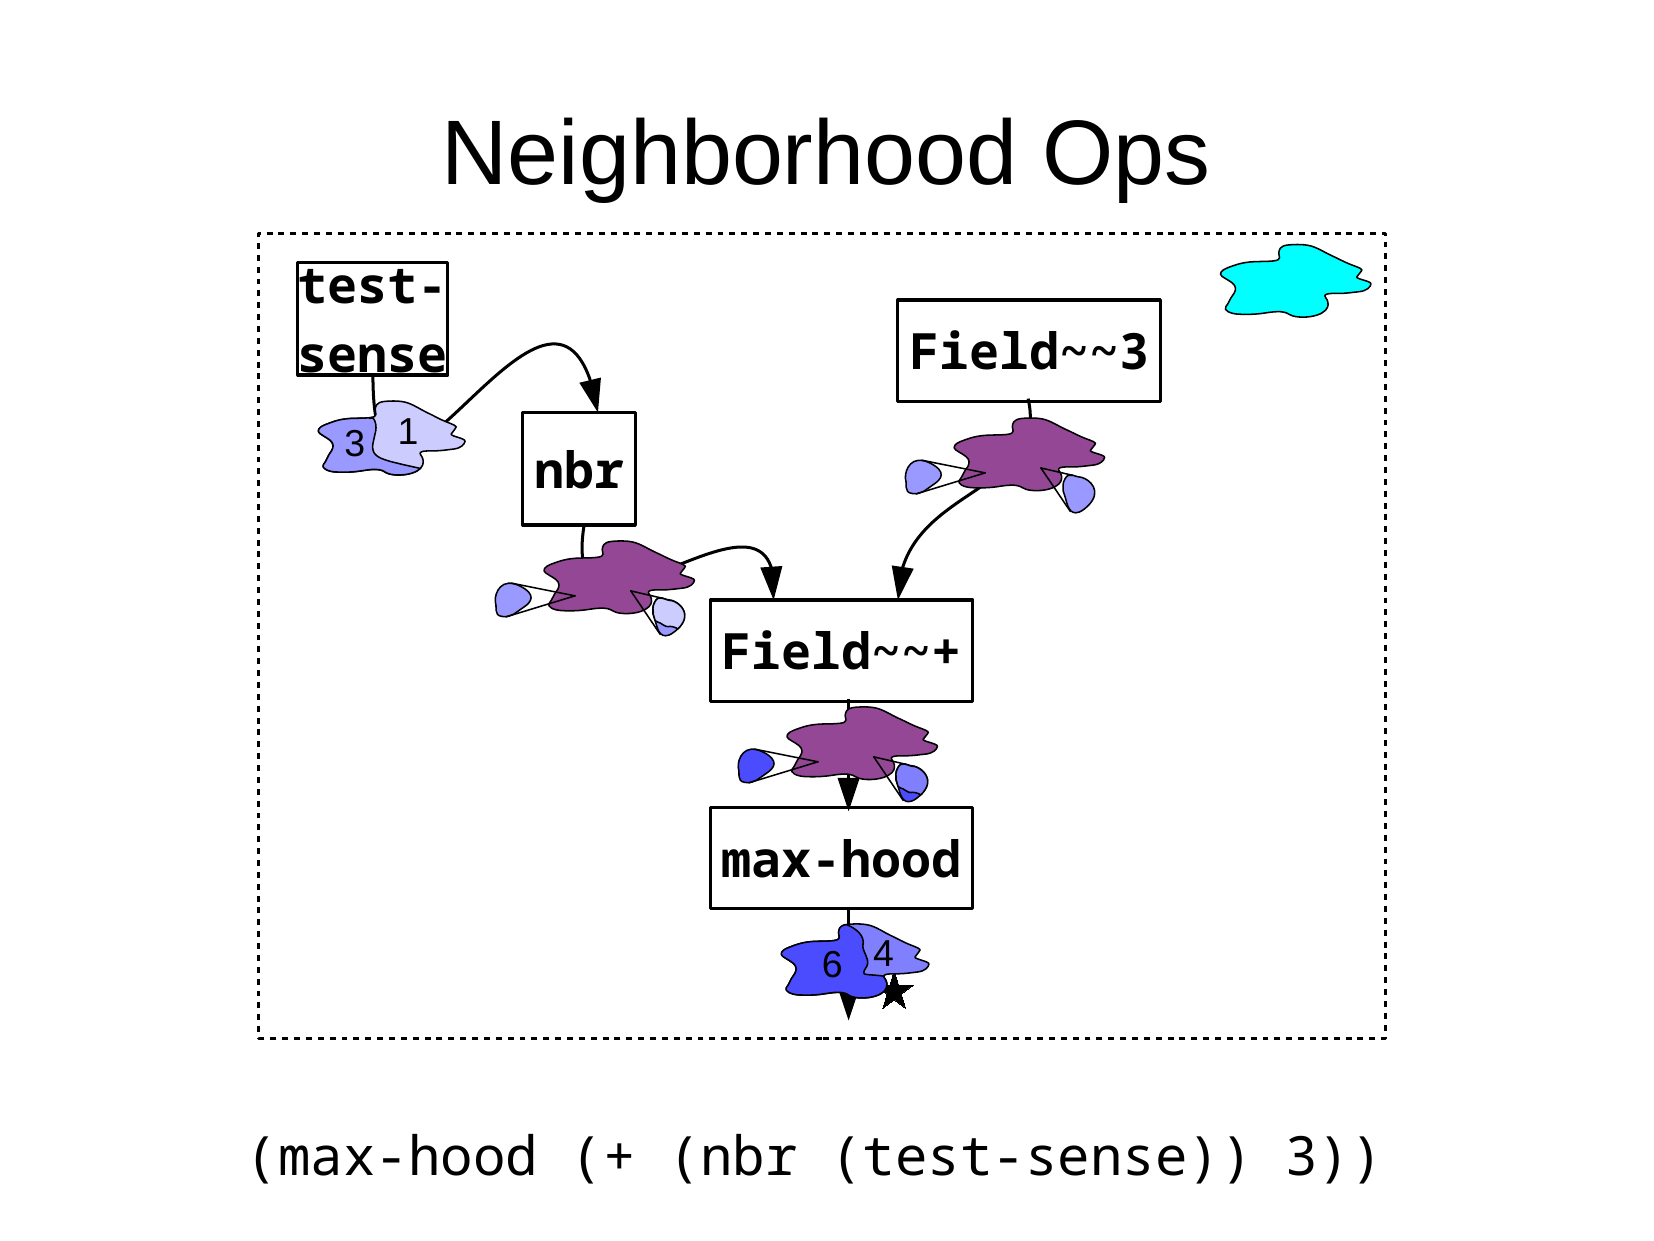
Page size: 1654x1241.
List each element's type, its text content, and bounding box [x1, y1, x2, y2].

text_box Field~~+ [710, 600, 973, 702]
text_box [375, 400, 424, 476]
text_box [838, 923, 914, 1009]
text_box [323, 454, 329, 471]
text_box [1220, 244, 1371, 318]
text_box Field~~3 [897, 300, 1161, 402]
text_box 1 [382, 403, 434, 461]
text_box test- sense [297, 262, 448, 376]
text_box (max-hood (+ (nbr (test-sense)) 3)) [245, 1117, 1409, 1172]
text_box [787, 706, 938, 780]
text_box [781, 942, 831, 996]
text_box [905, 460, 942, 494]
text_box 6 [807, 935, 841, 993]
text_box 3 [329, 415, 380, 472]
text_box [544, 540, 695, 614]
text_box [634, 593, 652, 610]
text_box [1044, 470, 1062, 487]
text_box [793, 759, 811, 768]
text_box [495, 583, 532, 617]
text_box [434, 416, 466, 451]
text_box [954, 418, 1105, 491]
text_box [1063, 475, 1095, 513]
text_box nbr [522, 412, 636, 526]
text_box [652, 597, 685, 636]
text_box [895, 763, 928, 802]
title Neighborhood Ops [82, 56, 1571, 250]
text_box [877, 759, 895, 776]
text_box [550, 593, 568, 602]
text_box 4 [858, 924, 903, 982]
text_box [903, 941, 929, 974]
text_box [318, 423, 329, 440]
text_box max-hood [710, 807, 973, 909]
text_box [738, 749, 775, 783]
text_box [960, 470, 978, 479]
